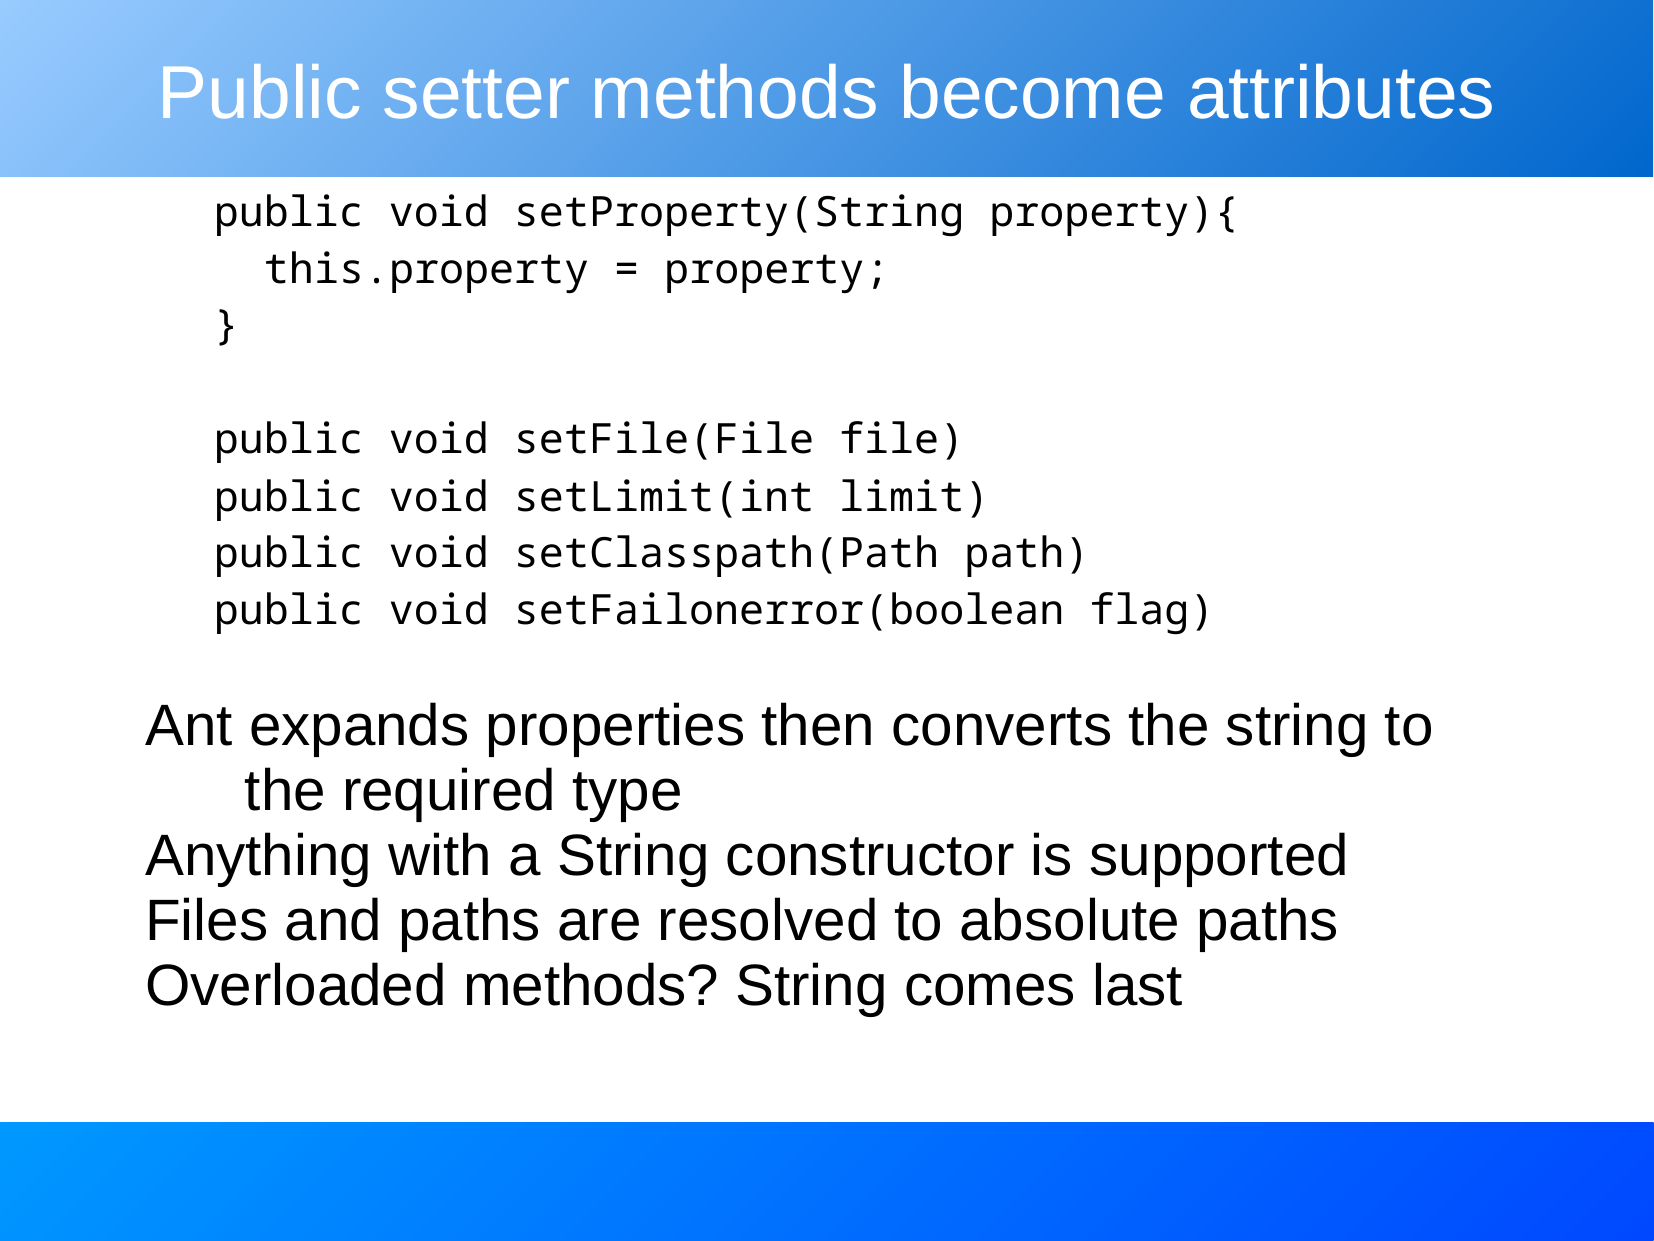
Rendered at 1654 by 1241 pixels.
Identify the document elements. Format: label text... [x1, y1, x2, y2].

text_box public void setProperty(String property){ this.property = property; } public void setFile(File file) public void setLimit(int limit) public void setClasspath(Path path) public void setFailonerror(boolean flag) [199, 214, 1347, 661]
title Public setter methods become attributes [82, 22, 1571, 163]
list Ant expands properties then converts the string to the required type Anything with a String constructor is supported Files and paths are resolved to absolute paths Overloaded methods? String comes last [120, 692, 1506, 1034]
